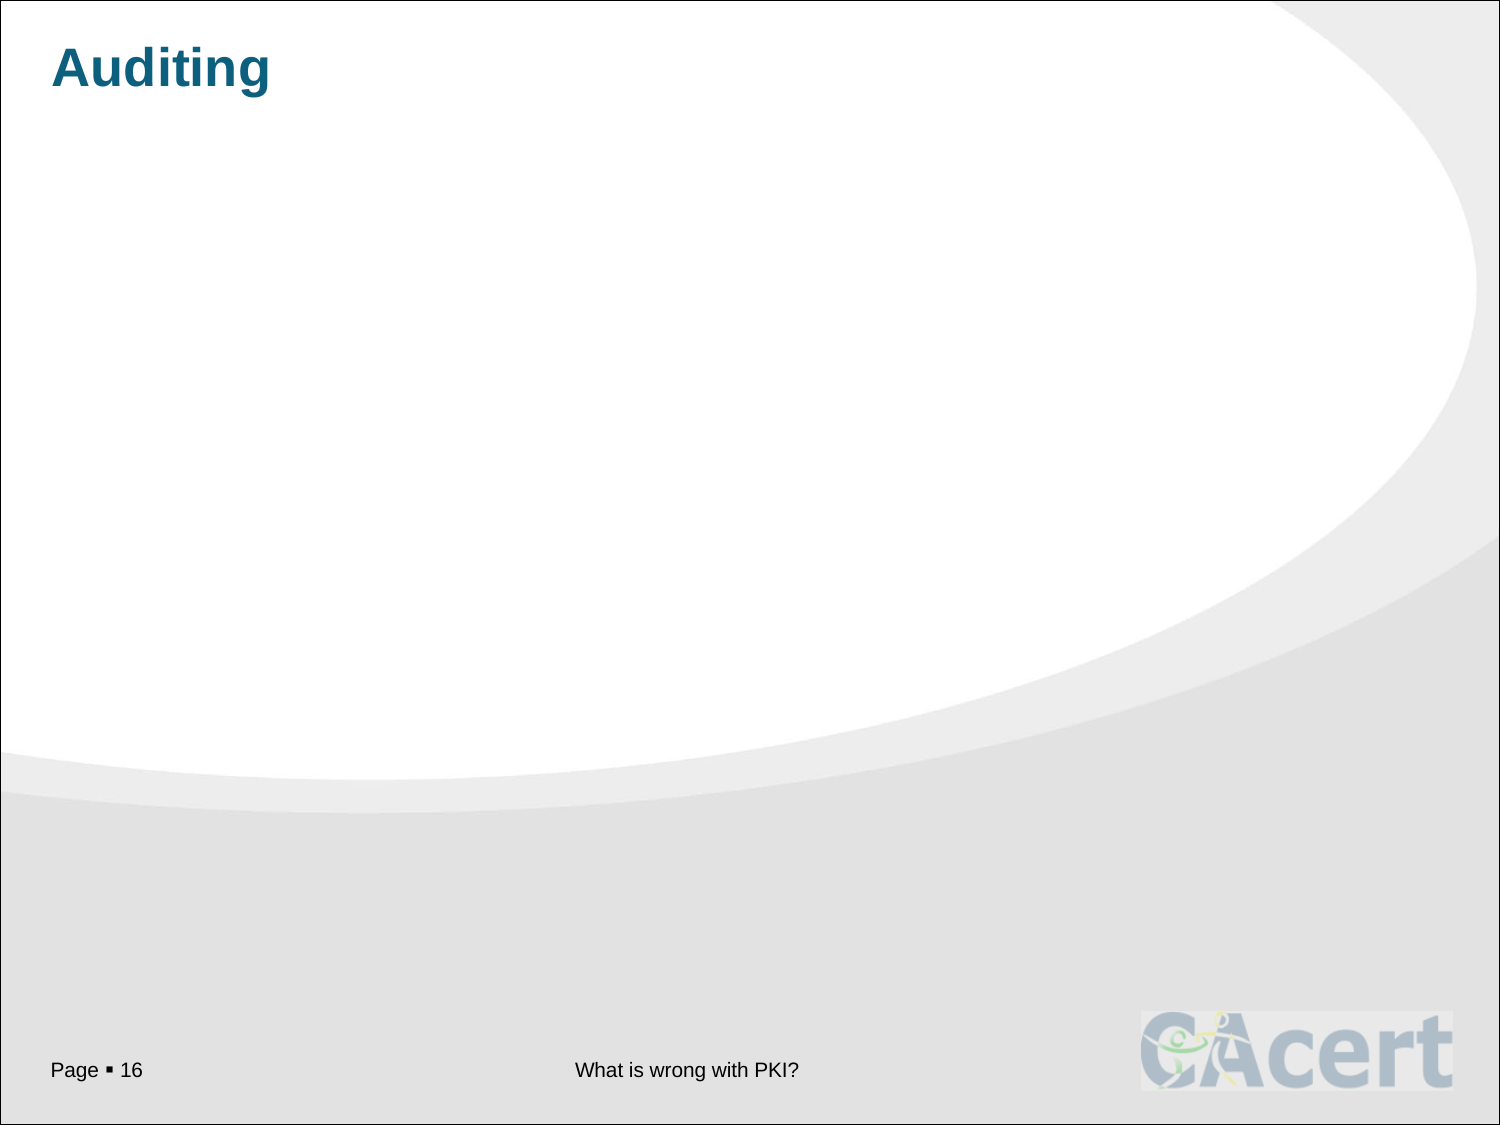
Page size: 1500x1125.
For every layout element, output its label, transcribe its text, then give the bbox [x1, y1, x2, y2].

title Auditing [51, 0, 1450, 139]
picture [1, 1, 1499, 1124]
